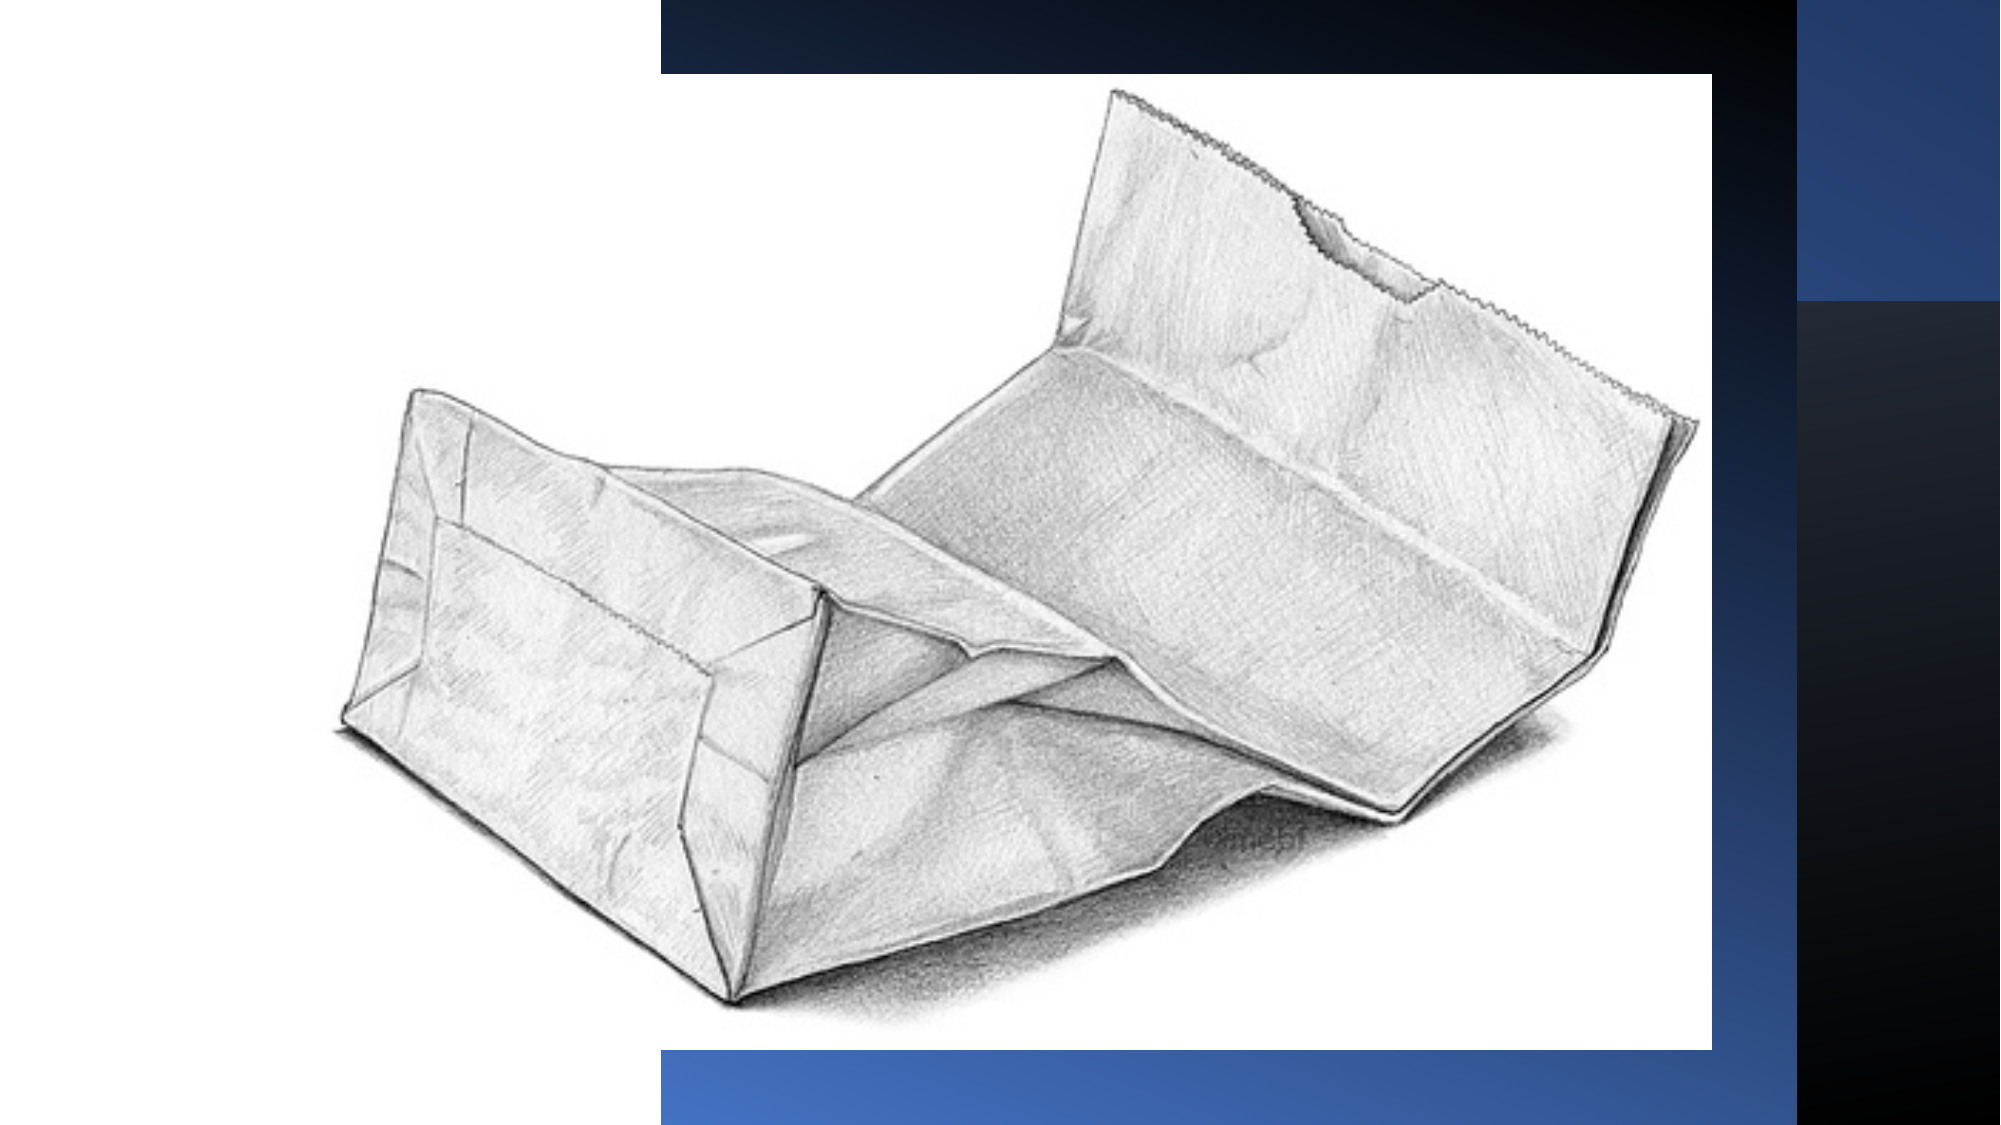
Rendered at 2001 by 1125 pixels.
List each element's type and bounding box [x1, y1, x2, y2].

text_box [0, 0, 2000, 1125]
picture [288, 75, 1712, 1051]
